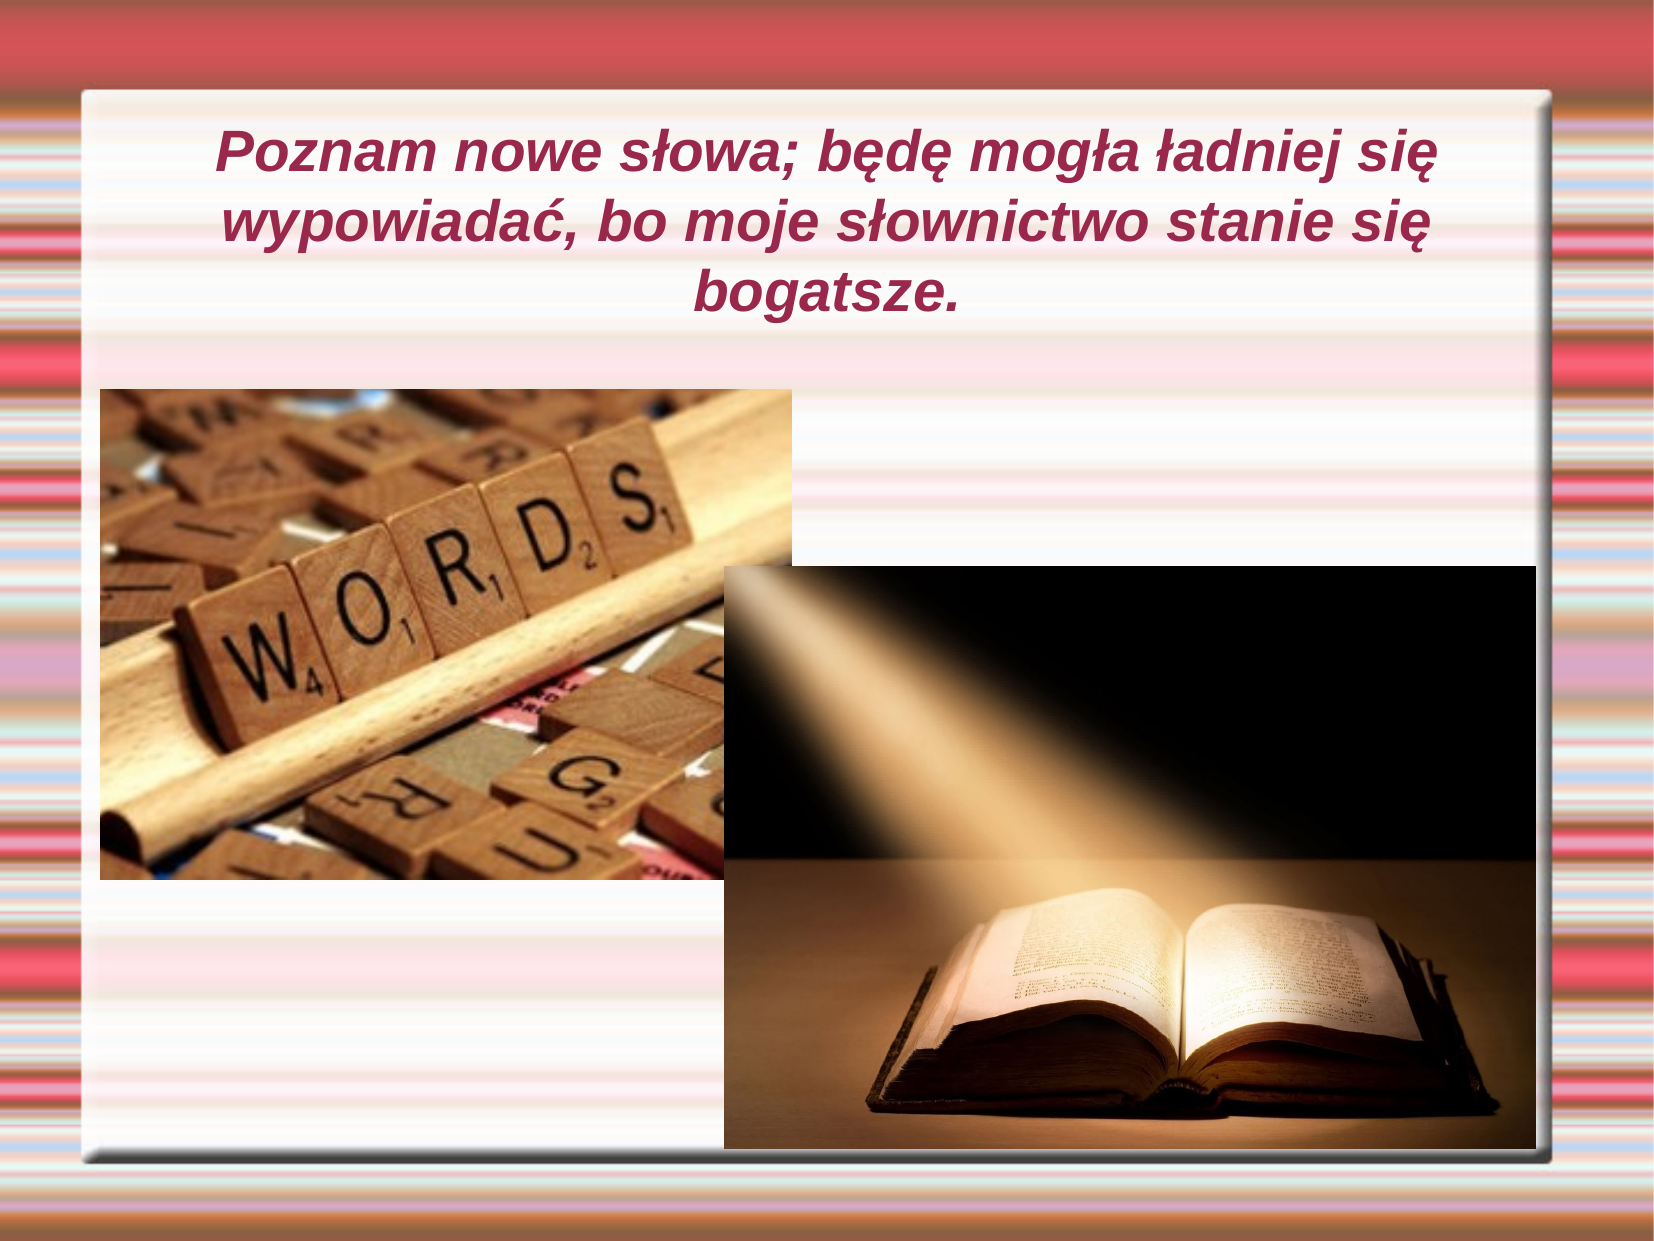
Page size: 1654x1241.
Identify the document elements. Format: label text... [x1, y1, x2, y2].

picture [100, 389, 1536, 1149]
title Poznam nowe słowa; będę mogła ładniej się wypowiadać, bo moje słownictwo stanie się bogatsze. [121, 114, 1534, 322]
